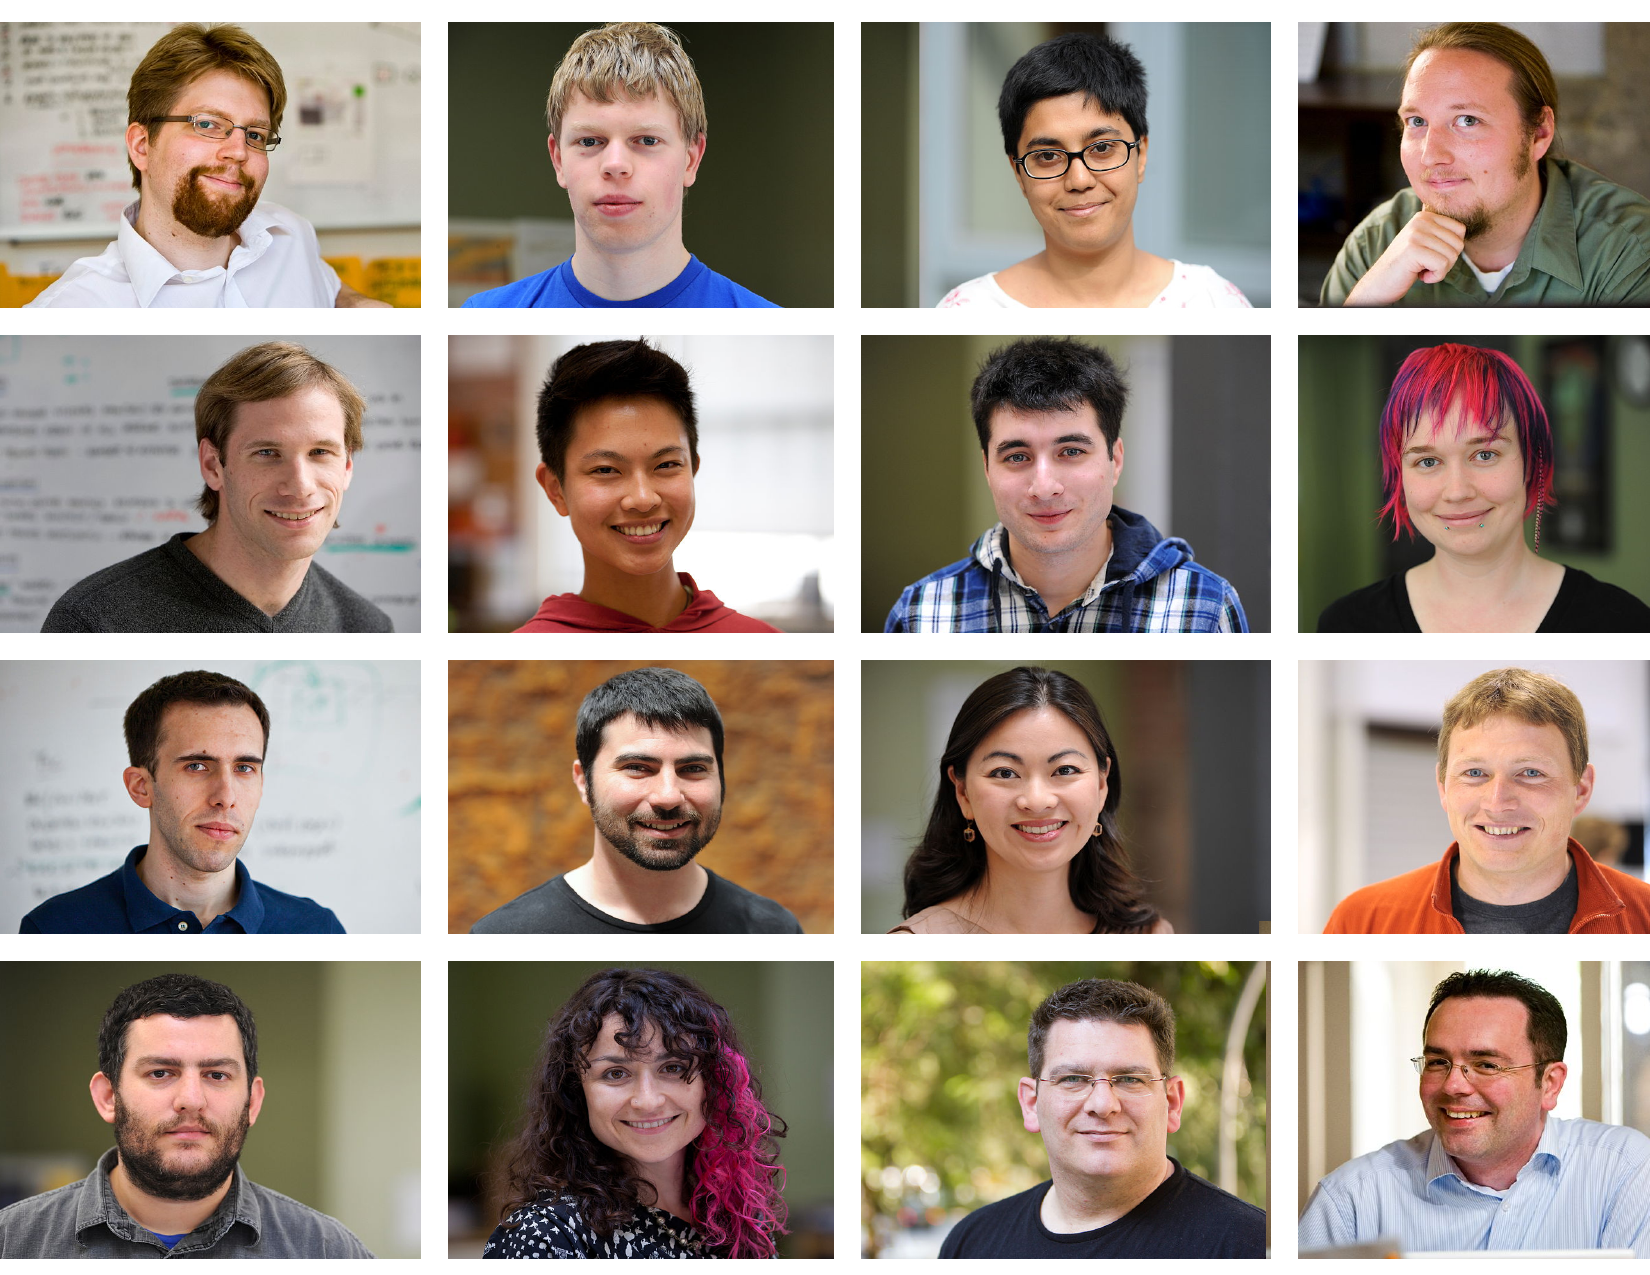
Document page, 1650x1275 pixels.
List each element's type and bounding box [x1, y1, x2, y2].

picture [861, 22, 1271, 308]
picture [1298, 22, 1650, 308]
picture [448, 961, 834, 1259]
picture [861, 961, 1271, 1259]
picture [861, 335, 1271, 633]
picture [0, 335, 421, 633]
picture [0, 660, 421, 934]
picture [1298, 961, 1650, 1259]
picture [0, 22, 421, 308]
picture [448, 22, 834, 308]
picture [1298, 335, 1650, 633]
picture [861, 660, 1271, 934]
picture [448, 335, 834, 633]
picture [0, 961, 421, 1259]
picture [448, 660, 834, 934]
picture [1298, 660, 1650, 934]
